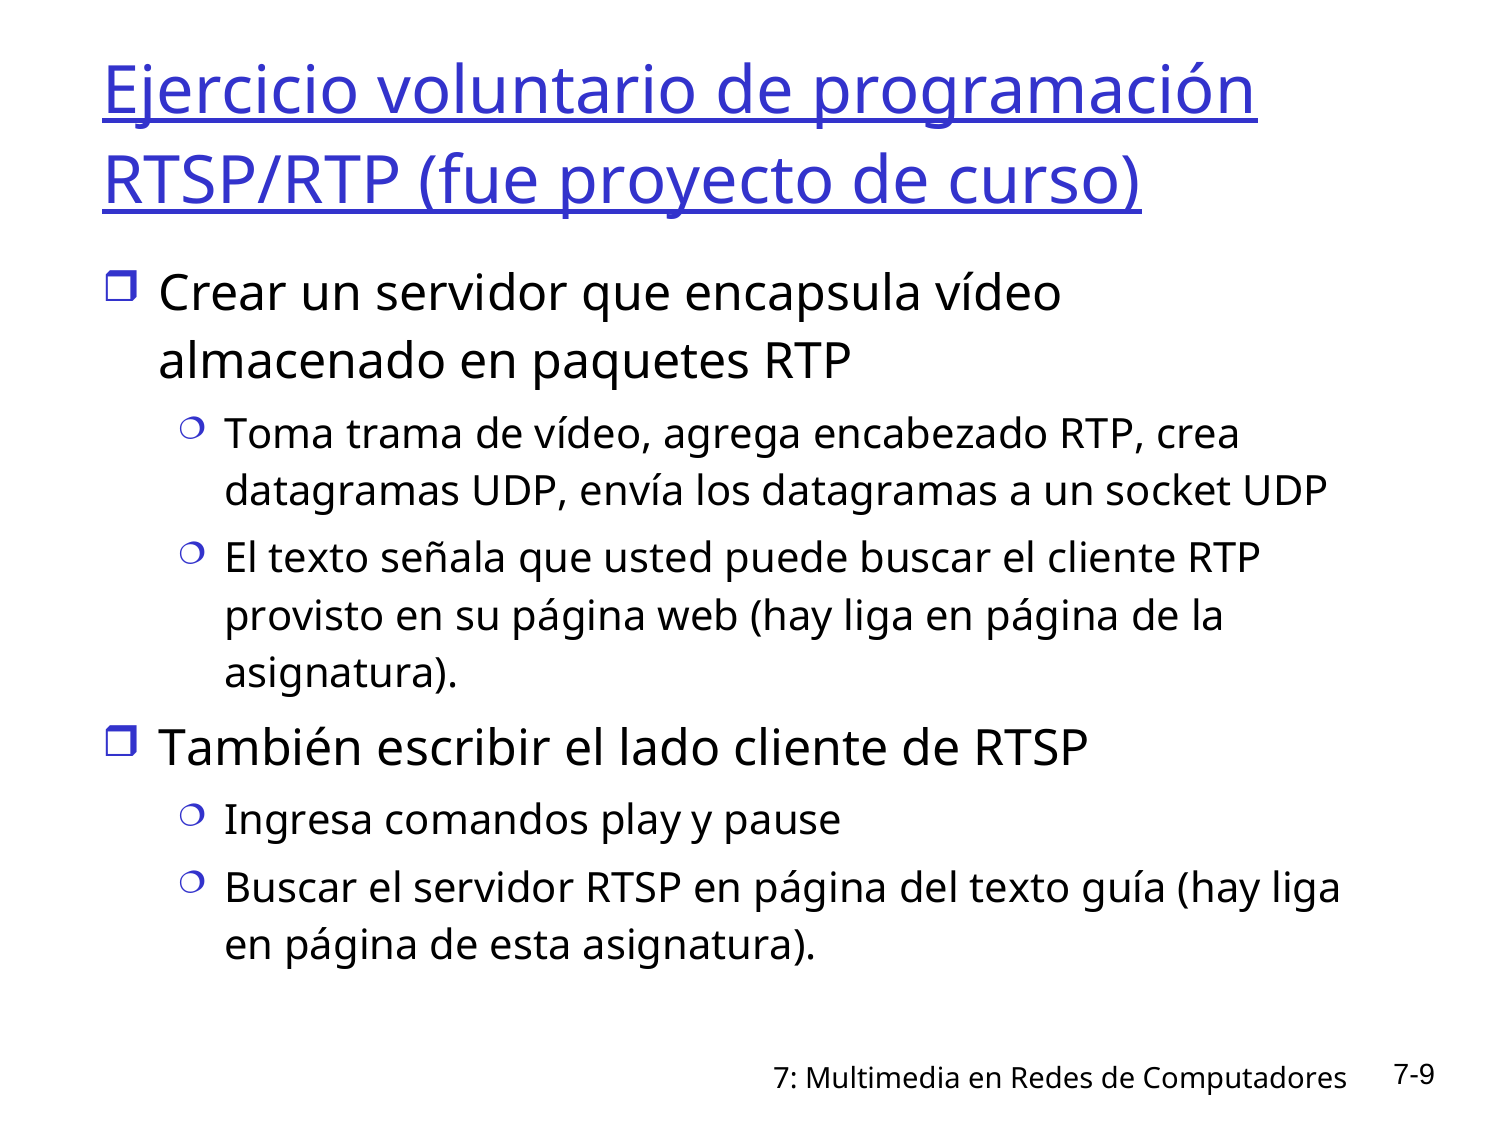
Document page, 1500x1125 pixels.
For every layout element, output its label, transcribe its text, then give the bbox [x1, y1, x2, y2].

list Crear un servidor que encapsula vídeo almacenado en paquetes RTP Toma trama de vídeo, agrega encabezado RTP, crea datagramas UDP, envía los datagramas a un socket UDP El texto señala que usted puede buscar el cliente RTP provisto en su página web (hay liga en página de la asignatura). También escribir el lado cliente de RTSP Ingresa comandos play y pause Buscar el servidor RTSP en página del texto guía (hay liga en página de esta asignatura). [87, 249, 1363, 1055]
title Ejercicio voluntario de programación RTSP/RTP (fue proyecto de curso) [87, 8, 1363, 249]
